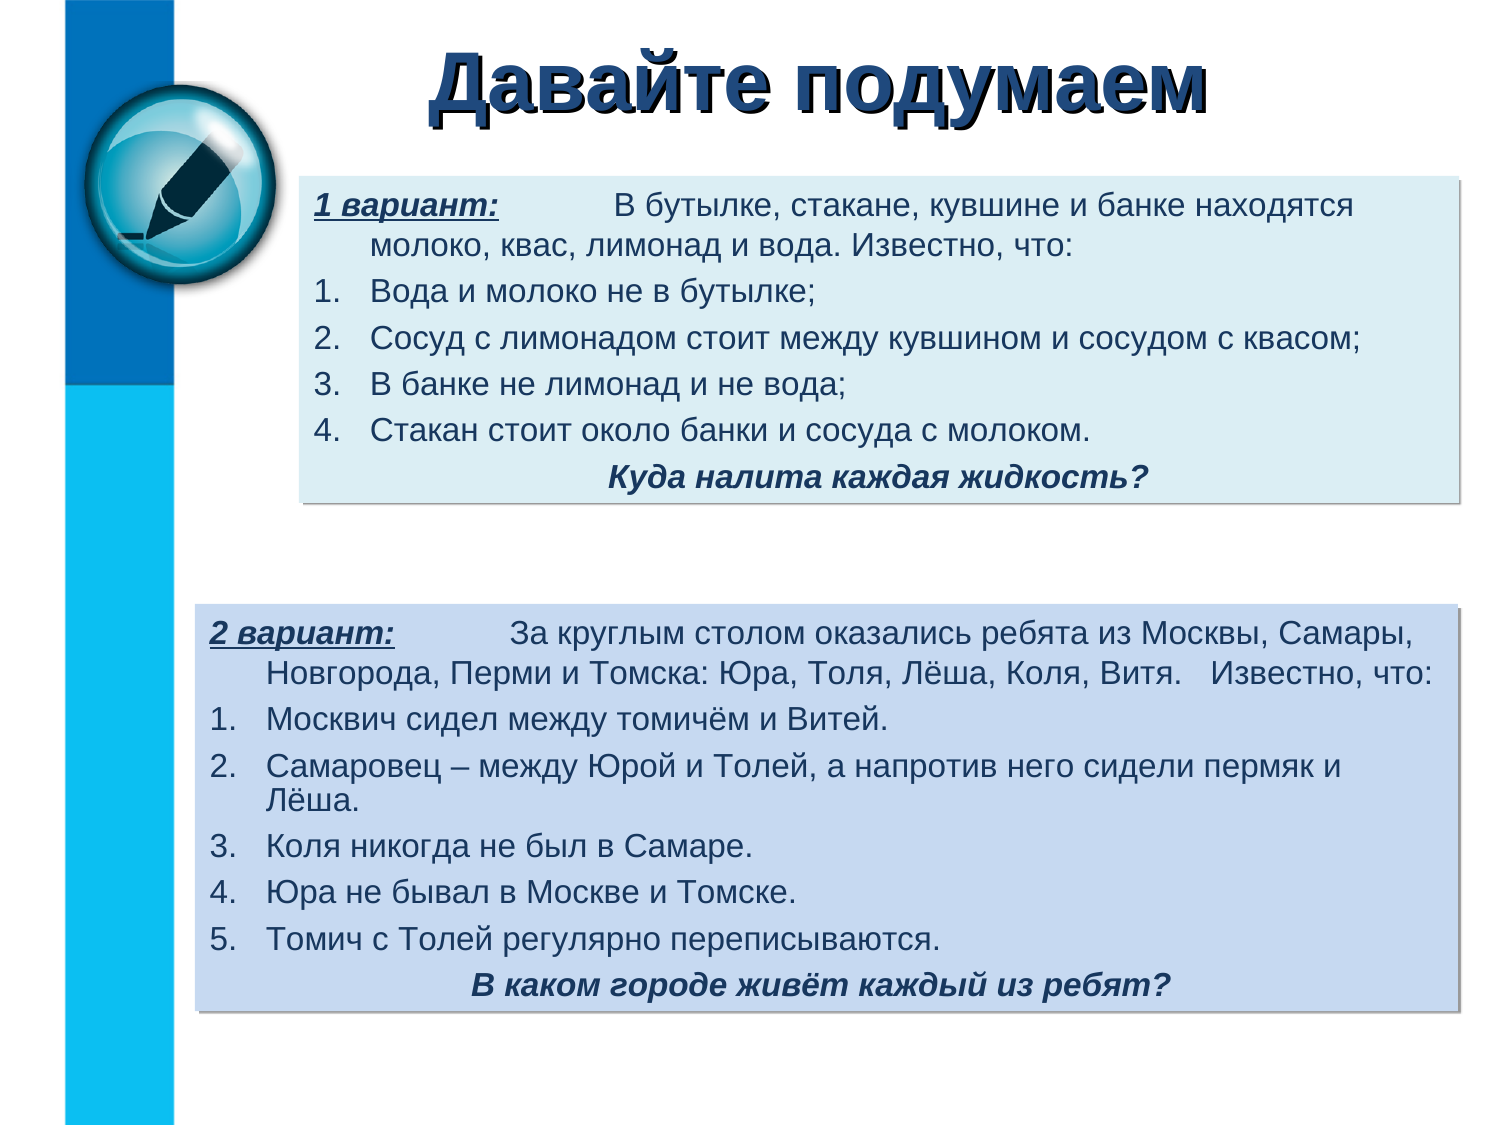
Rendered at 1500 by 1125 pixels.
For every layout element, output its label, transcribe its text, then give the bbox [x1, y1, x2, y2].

text_box Давайте подумаем [212, 0, 1426, 154]
text_box 1 вариант: В бутылке, стакане, кувшине и банке находятся молоко, квас, лимонад и вода. Известно, что: Вода и молоко не в бутылке; Сосуд с лимонадом стоит между кувшином и сосудом с квасом; В банке не лимонад и не вода; Стакан стоит около банки и сосуда с молоком. Куда налита каждая жидкость? [298, 175, 1460, 503]
text_box 2 вариант: За круглым столом оказались ребята из Москвы, Самары, Новгорода, Перми и Томска: Юра, Толя, Лёша, Коля, Витя. Известно, что: Москвич сидел между томичём и Витей. Самаровец – между Юрой и Толей, а напротив него сидели пермяк и Лёша. Коля никогда не был в Самаре. Юра не бывал в Москве и Томске. Томич с Толей регулярно переписываются. В каком городе живёт каждый из ребят? [194, 603, 1458, 1012]
picture [0, 0, 1500, 1125]
